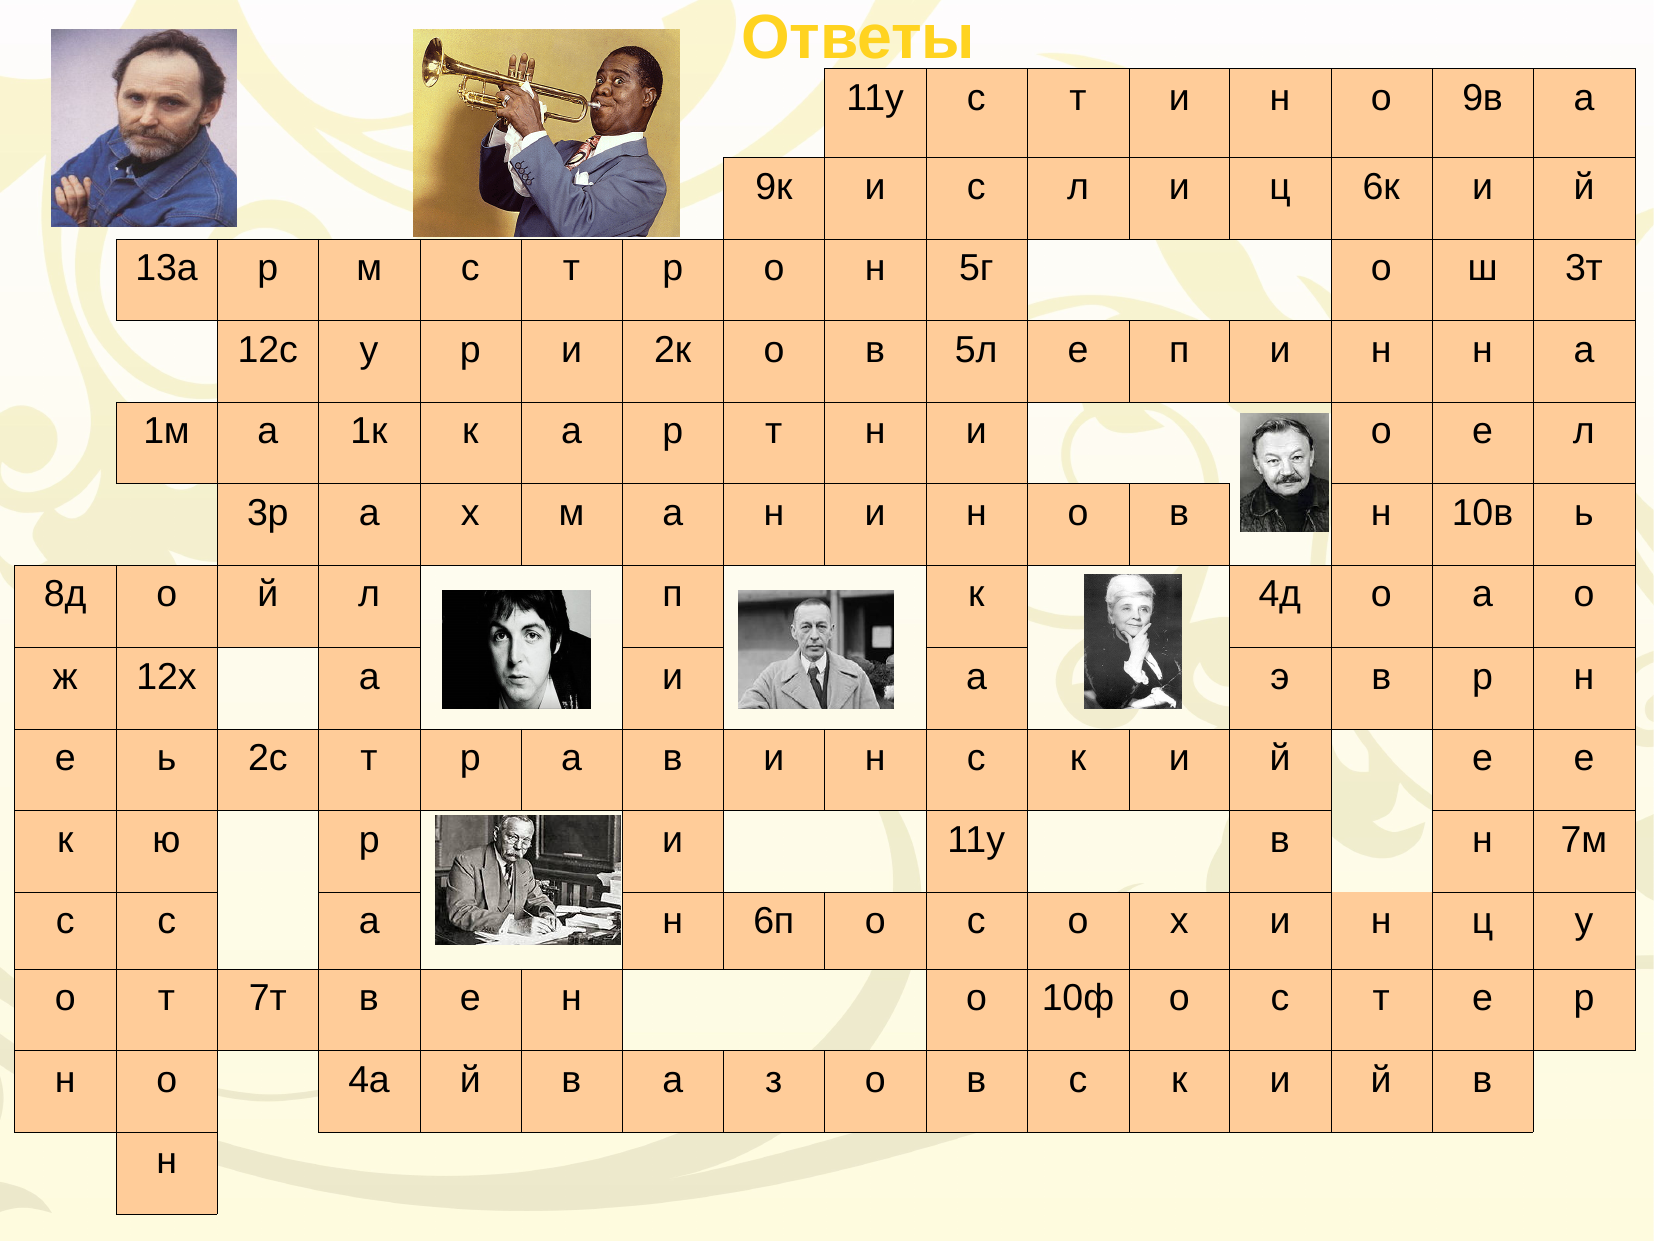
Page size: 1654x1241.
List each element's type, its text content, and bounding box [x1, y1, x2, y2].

table_cell [1129, 647, 1229, 729]
table_cell н [623, 893, 723, 969]
table_cell о [724, 240, 824, 320]
table_header [237, 68, 318, 157]
table_cell н [927, 484, 1027, 565]
table_header т [1028, 89, 1129, 157]
table_cell [623, 970, 723, 1050]
table_cell н [1433, 321, 1533, 402]
table_cell о [1028, 893, 1129, 969]
table_header о [1332, 69, 1432, 157]
table_cell о [724, 321, 824, 402]
table_cell н [825, 240, 926, 320]
table_cell н [117, 1133, 217, 1214]
table_cell т [117, 970, 217, 1050]
table_cell [521, 1133, 622, 1214]
table_cell ь [1534, 484, 1635, 565]
table_cell с [927, 893, 1027, 969]
table_cell [1533, 1132, 1635, 1214]
table_cell и [522, 321, 622, 402]
table_cell с [1230, 970, 1331, 1050]
table_cell [218, 811, 318, 892]
table_cell в [319, 970, 420, 1050]
table_cell н [1332, 484, 1432, 565]
table_cell н [825, 730, 926, 810]
table_cell [218, 1051, 318, 1132]
table_cell [1028, 811, 1129, 892]
table_cell [622, 1133, 723, 1214]
table_cell р [1534, 970, 1635, 1050]
table_cell в [522, 1051, 622, 1132]
table_cell ш [1433, 240, 1533, 320]
table_cell е [1028, 321, 1129, 402]
table_cell в [1433, 1051, 1533, 1132]
table_cell 5г [927, 240, 1027, 320]
table_cell [1129, 240, 1229, 320]
table_cell [421, 566, 521, 647]
table_cell 4а [319, 1051, 420, 1132]
table_cell а [623, 484, 723, 565]
table_cell [421, 647, 521, 729]
table_cell л [1028, 158, 1129, 239]
table_cell к [421, 403, 521, 483]
table_cell [1332, 810, 1432, 892]
table_header 11у [825, 89, 926, 157]
table_cell и [1230, 893, 1331, 969]
table_cell [1027, 1133, 1129, 1214]
table_cell [825, 811, 926, 892]
table_cell а [623, 1051, 723, 1132]
table_cell о [1332, 240, 1432, 320]
table_cell й [421, 1051, 521, 1132]
table_cell а [927, 648, 1027, 729]
table_cell [116, 484, 217, 565]
table_cell о [117, 566, 217, 647]
table_cell [1129, 566, 1229, 647]
picture [442, 590, 591, 709]
table_cell [521, 566, 622, 647]
table_cell [825, 1133, 926, 1214]
table_cell 5л [927, 321, 1027, 402]
table_cell и [1230, 321, 1331, 402]
table_cell й [1332, 1051, 1432, 1132]
table_cell [14, 483, 116, 565]
table_cell р [623, 403, 723, 483]
table_header [14, 68, 51, 157]
table_cell [14, 320, 116, 402]
table_cell р [421, 321, 521, 402]
table_cell 1м [117, 403, 217, 483]
table_cell и [825, 158, 926, 239]
table_cell с [927, 730, 1027, 810]
table_cell у [319, 321, 420, 402]
table_cell [724, 566, 825, 647]
table_cell [926, 1133, 1027, 1214]
picture [435, 815, 621, 945]
table_cell [218, 648, 318, 729]
table_cell 12х [117, 648, 217, 729]
table_cell [724, 811, 825, 892]
table_cell [421, 811, 521, 892]
table_cell [1129, 1133, 1229, 1214]
table_cell [318, 1133, 420, 1214]
table_cell к [927, 566, 1027, 647]
table_cell [421, 892, 521, 969]
table_header [680, 89, 723, 157]
table_cell [521, 647, 622, 729]
table_cell й [218, 566, 318, 647]
table_header н [1230, 69, 1331, 157]
picture [0, 0, 1654, 1241]
table_cell р [1433, 648, 1533, 729]
table_cell о [1028, 484, 1129, 565]
table_cell [217, 157, 318, 239]
table_cell х [421, 484, 521, 565]
table_cell [825, 970, 926, 1050]
table_cell 7т [218, 970, 318, 1050]
table_cell а [522, 403, 622, 483]
table_cell 3р [218, 484, 318, 565]
table_cell н [1332, 321, 1432, 402]
table_header с [927, 89, 1027, 157]
table_cell [420, 1133, 521, 1214]
table_cell и [1130, 730, 1229, 810]
table_cell р [421, 730, 521, 810]
table_cell [1230, 483, 1331, 565]
table_cell р [319, 811, 420, 892]
table_cell к [15, 811, 116, 892]
table_cell э [1230, 648, 1331, 729]
table_cell с [421, 240, 521, 320]
table_cell [825, 566, 926, 647]
table_cell в [623, 730, 723, 810]
table_cell [1229, 403, 1331, 483]
table_cell п [1130, 321, 1229, 402]
table_cell ц [1230, 158, 1331, 239]
table_cell н [522, 970, 622, 1050]
table_cell [14, 402, 116, 483]
table_cell л [1534, 403, 1635, 483]
table_cell [1332, 730, 1432, 810]
table_cell е [1433, 730, 1533, 810]
table_cell 7м [1534, 811, 1635, 892]
table_cell ь [117, 730, 217, 810]
table_cell [1028, 240, 1129, 320]
table_cell 13а [117, 240, 217, 320]
table_cell н [15, 1051, 116, 1132]
table_cell 2с [218, 730, 318, 810]
table_cell и [825, 484, 926, 565]
table_cell т [522, 240, 622, 320]
table_cell р [218, 240, 318, 320]
table_cell [218, 892, 318, 969]
table_cell 1к [319, 403, 420, 483]
table_cell о [1332, 403, 1432, 483]
table_cell [1432, 1133, 1533, 1214]
table_cell е [1433, 403, 1533, 483]
table_cell и [724, 730, 824, 810]
table_cell а [319, 484, 420, 565]
table_cell 10в [1433, 484, 1533, 565]
table_cell о [117, 1051, 217, 1132]
table_cell и [927, 403, 1027, 483]
table_header [723, 89, 824, 157]
table_cell в [1130, 484, 1229, 565]
table_cell [1534, 1051, 1635, 1132]
table_cell 6к [1332, 158, 1432, 239]
table_cell [724, 647, 825, 729]
table_cell ю [117, 811, 217, 892]
table_cell [318, 157, 420, 239]
text_box Ответы [561, 0, 1174, 89]
picture [1084, 574, 1182, 709]
table_cell н [1433, 811, 1533, 892]
table_cell [521, 811, 622, 892]
table_cell [1129, 811, 1229, 892]
table_cell 12с [218, 321, 318, 402]
table_cell з [724, 1051, 824, 1132]
table_cell в [1332, 648, 1432, 729]
table_cell [1028, 566, 1129, 647]
table_cell о [825, 893, 926, 969]
table_cell н [724, 484, 824, 565]
table_cell [622, 157, 723, 239]
table_cell л [319, 566, 420, 647]
table_cell н [1534, 648, 1635, 729]
table_cell [14, 157, 116, 239]
table_cell [723, 1133, 825, 1214]
table_cell е [421, 970, 521, 1050]
table_cell [1129, 403, 1229, 483]
table_cell о [1332, 566, 1432, 647]
table_cell 10ф [1028, 970, 1129, 1050]
table_cell н [1332, 892, 1432, 969]
table_cell ж [15, 648, 116, 729]
table_cell й [1230, 730, 1331, 810]
table_cell [1229, 240, 1331, 320]
table_cell в [825, 321, 926, 402]
table_cell 3т [1534, 240, 1635, 320]
table_header а [1534, 69, 1635, 157]
picture [1240, 413, 1329, 532]
table_cell 4д [1230, 566, 1331, 647]
table_cell и [1230, 1051, 1331, 1132]
table_cell в [927, 1051, 1027, 1132]
table_cell и [623, 811, 723, 892]
table_cell о [1534, 566, 1635, 647]
table_cell с [927, 158, 1027, 239]
table_cell и [1433, 158, 1533, 239]
table_cell 11у [927, 811, 1027, 892]
table_cell [116, 227, 217, 239]
table_cell [1331, 1133, 1432, 1214]
table_cell [218, 1132, 318, 1214]
table_cell [723, 970, 825, 1050]
table_cell а [522, 730, 622, 810]
table_cell с [117, 893, 217, 969]
picture [738, 590, 894, 709]
table_cell 2к [623, 321, 723, 402]
table_cell [14, 1133, 116, 1214]
table_header [318, 68, 413, 157]
table_cell а [319, 893, 420, 969]
table_cell [1028, 647, 1129, 729]
table_cell т [319, 730, 420, 810]
table_cell [116, 321, 217, 402]
table_cell м [319, 240, 420, 320]
table_cell м [522, 484, 622, 565]
table_cell н [825, 403, 926, 483]
table_cell а [1433, 566, 1533, 647]
table_cell р [623, 240, 723, 320]
table_cell о [1130, 970, 1229, 1050]
table_cell ц [1433, 893, 1533, 969]
table_cell к [1130, 1051, 1229, 1132]
table_header 9в [1433, 69, 1533, 157]
table_cell у [1534, 893, 1635, 969]
table_cell с [15, 893, 116, 969]
table_cell 9к [724, 158, 824, 239]
table_cell т [724, 403, 824, 483]
table_cell х [1130, 893, 1229, 969]
table_cell в [1230, 811, 1331, 892]
table_cell к [1028, 730, 1129, 810]
table_cell о [15, 970, 116, 1050]
table_cell [521, 893, 622, 969]
table_cell а [1534, 321, 1635, 402]
table_cell [1229, 1133, 1331, 1214]
table_cell а [218, 403, 318, 483]
table_cell т [1332, 970, 1432, 1050]
table_cell и [623, 648, 723, 729]
table_cell о [825, 1051, 926, 1132]
table_cell е [15, 730, 116, 810]
table_cell п [623, 566, 723, 647]
table_cell й [1534, 158, 1635, 239]
table_cell е [1534, 730, 1635, 810]
table_cell е [1433, 970, 1533, 1050]
table_cell а [319, 648, 420, 729]
table_cell и [1130, 158, 1229, 239]
table_cell 8д [15, 566, 116, 647]
table_cell [825, 647, 926, 729]
table_cell [14, 239, 116, 320]
table_cell [1028, 403, 1129, 483]
table_cell 6п [724, 893, 824, 969]
table_cell с [1028, 1051, 1129, 1132]
table_header и [1130, 69, 1229, 157]
